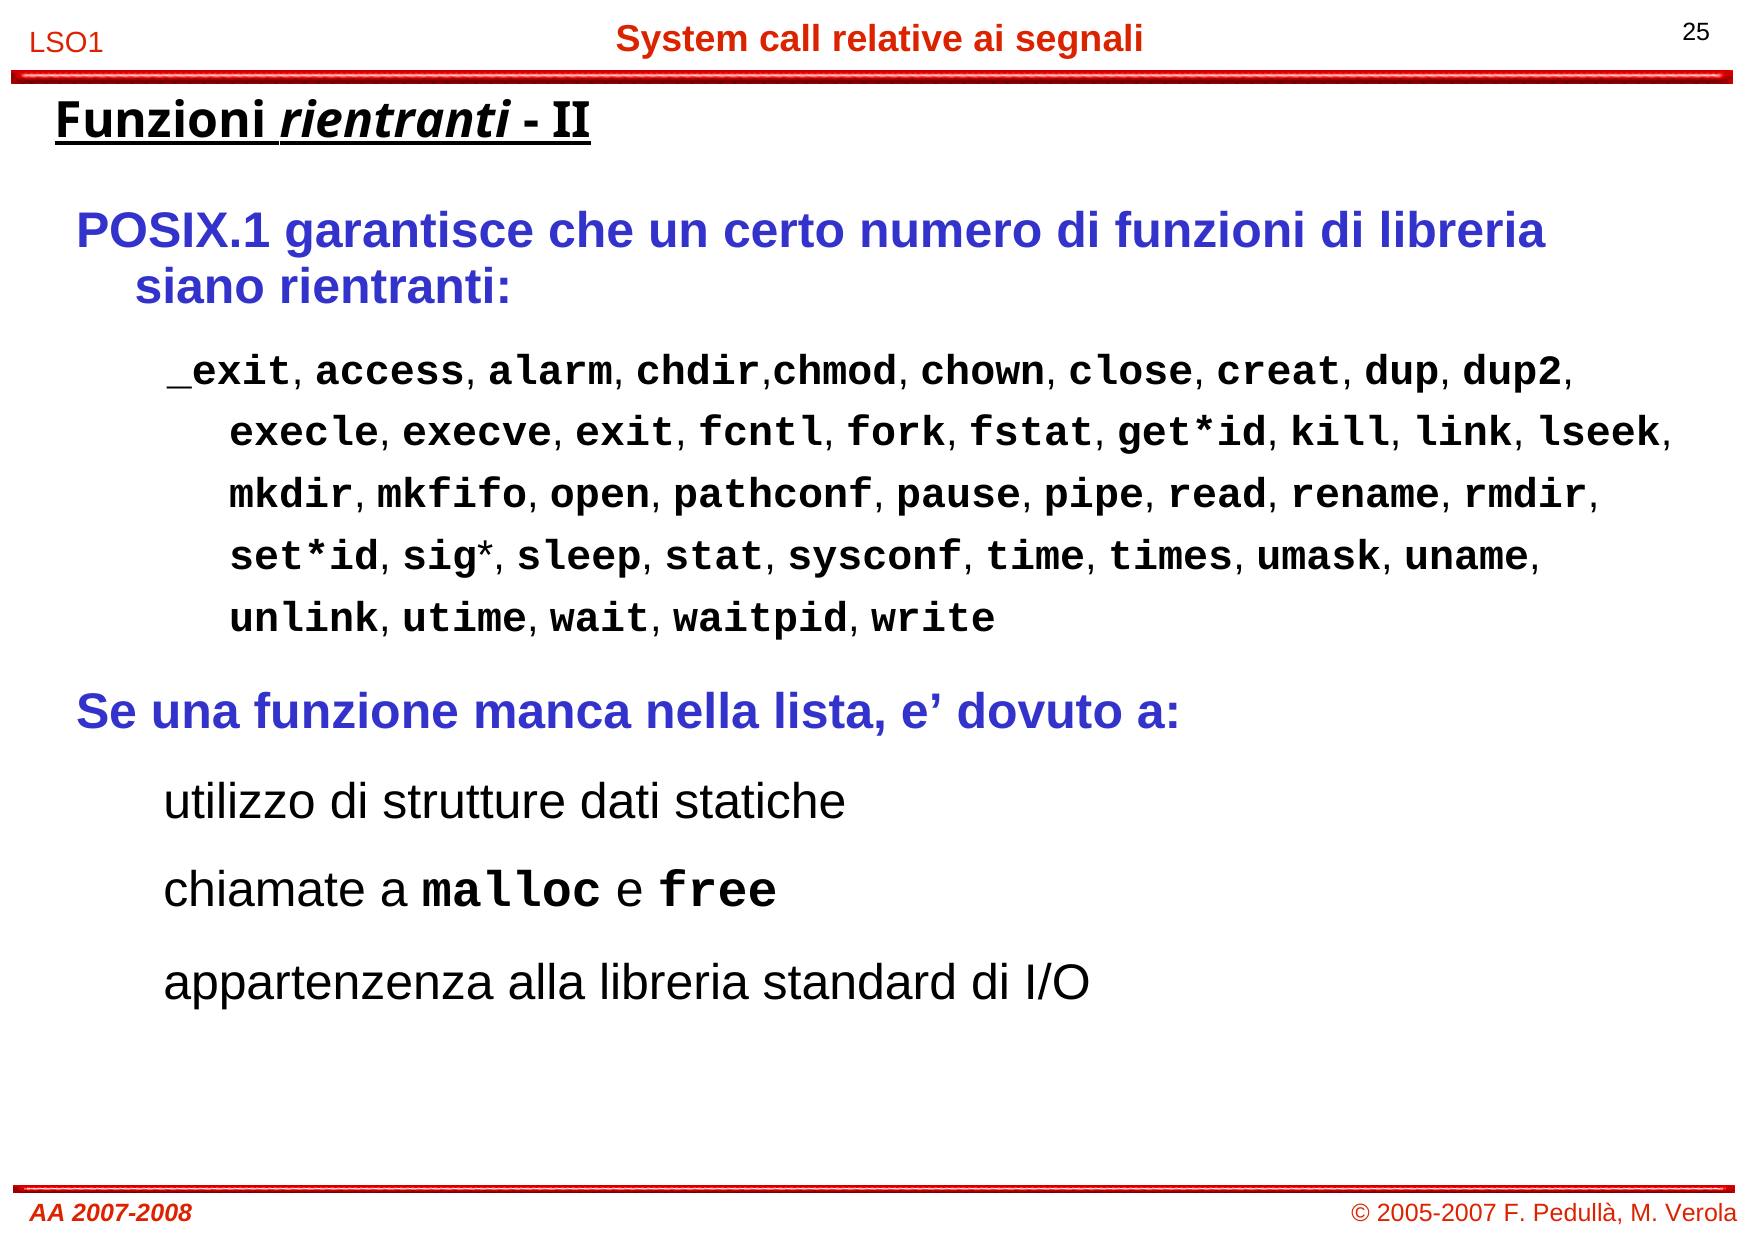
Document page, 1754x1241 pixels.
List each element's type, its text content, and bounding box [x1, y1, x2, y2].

list POSIX.1 garantisce che un certo numero di funzioni di libreria siano rientranti: _exit, access, alarm, chdir,chmod, chown, close, creat, dup, dup2, execle, execve, exit, fcntl, fork, fstat, get*id, kill, link, lseek, mkdir, mkfifo, open, pathconf, pause, pipe, read, rename, rmdir, set*id, sig*, sleep, stat, sysconf, time, times, umask, uname, unlink, utime, wait, waitpid, write Se una funzione manca nella lista, e’ dovuto a: utilizzo di strutture dati statiche chiamate a malloc e free appartenzenza alla libreria standard di I/O [58, 194, 1696, 1051]
picture [11, 70, 1733, 84]
title Funzioni rientranti - II [40, 72, 1714, 168]
picture [13, 1185, 1735, 1193]
